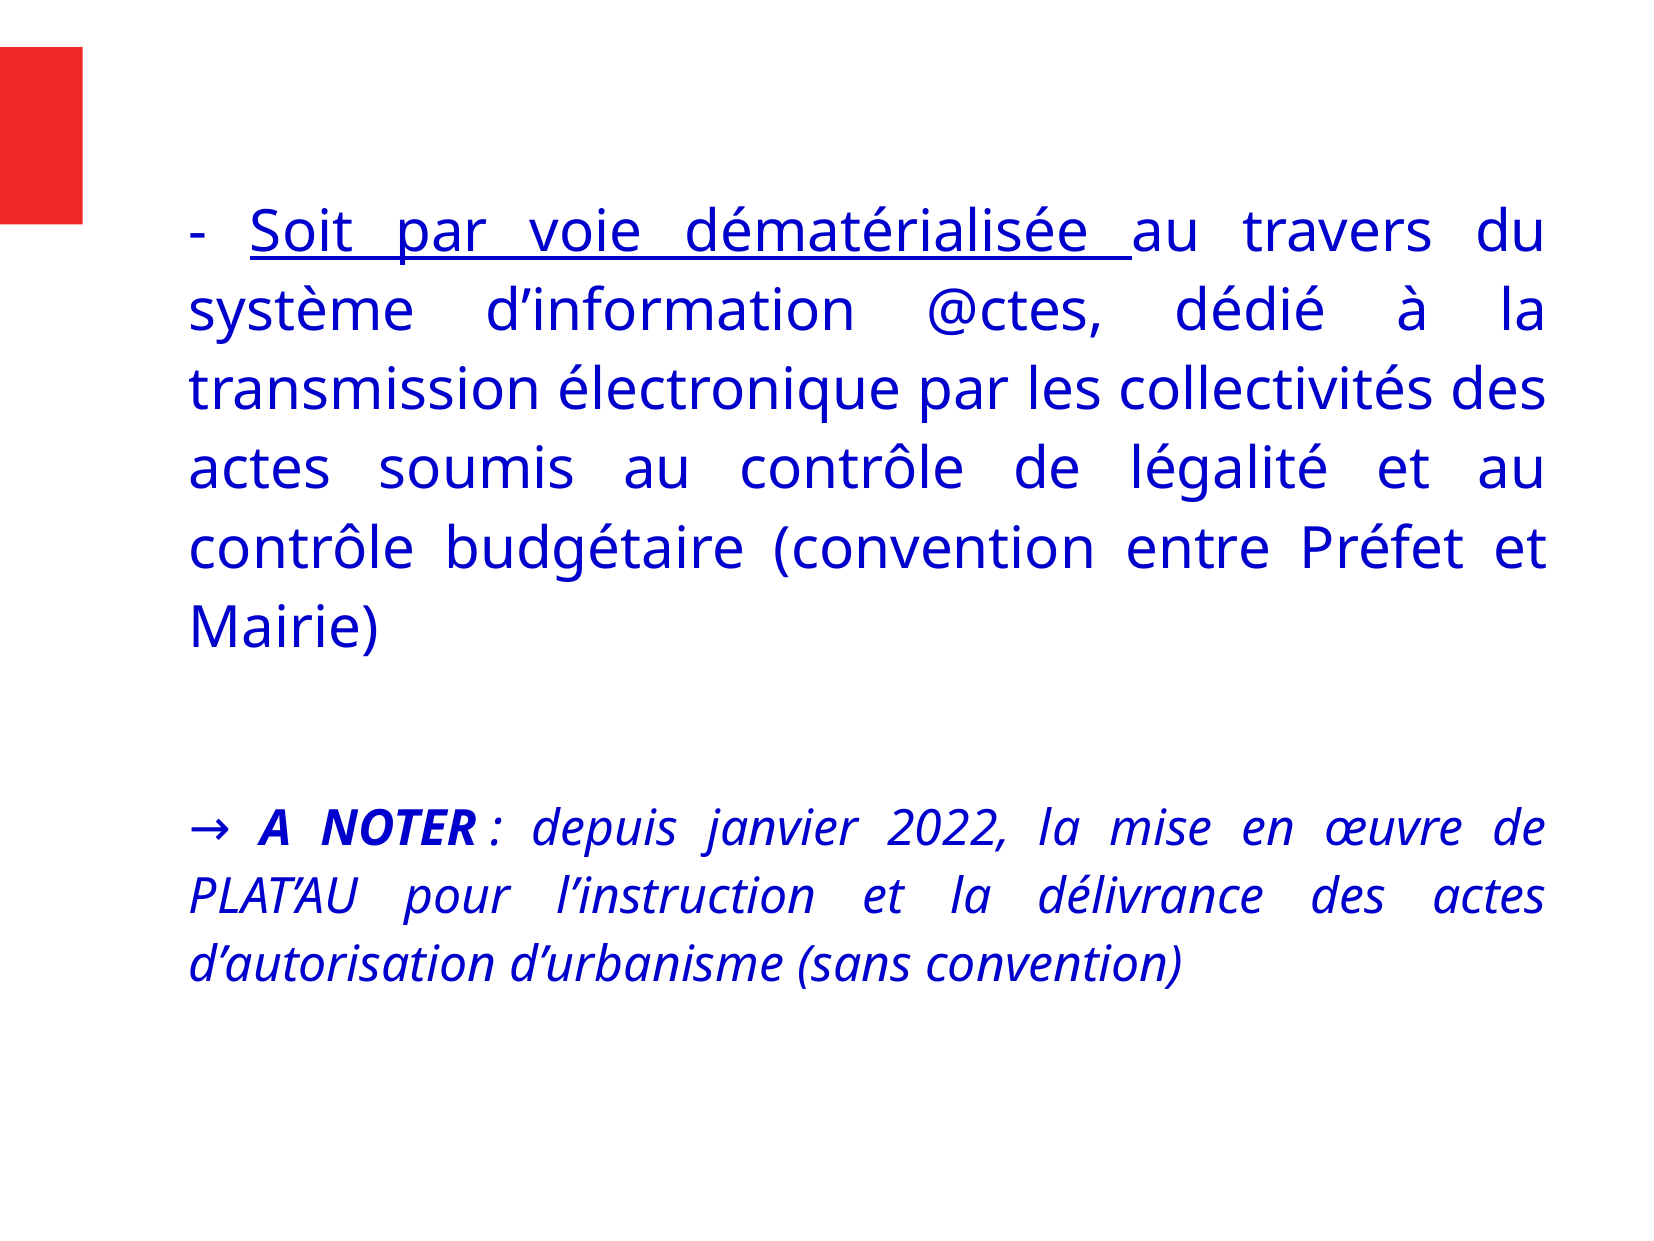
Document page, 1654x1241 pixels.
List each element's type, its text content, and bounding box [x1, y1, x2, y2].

list - Soit par voie dématérialisée au travers du système d’information @ctes, dédié à la transmission électronique par les collectivités des actes soumis au contrôle de légalité et au contrôle budgétaire (convention entre Préfet et Mairie) → A NOTER : depuis janvier 2022, la mise en œuvre de PLAT’AU pour l’instruction et la délivrance des actes d’autorisation d’urbanisme (sans convention) [118, 188, 1548, 878]
